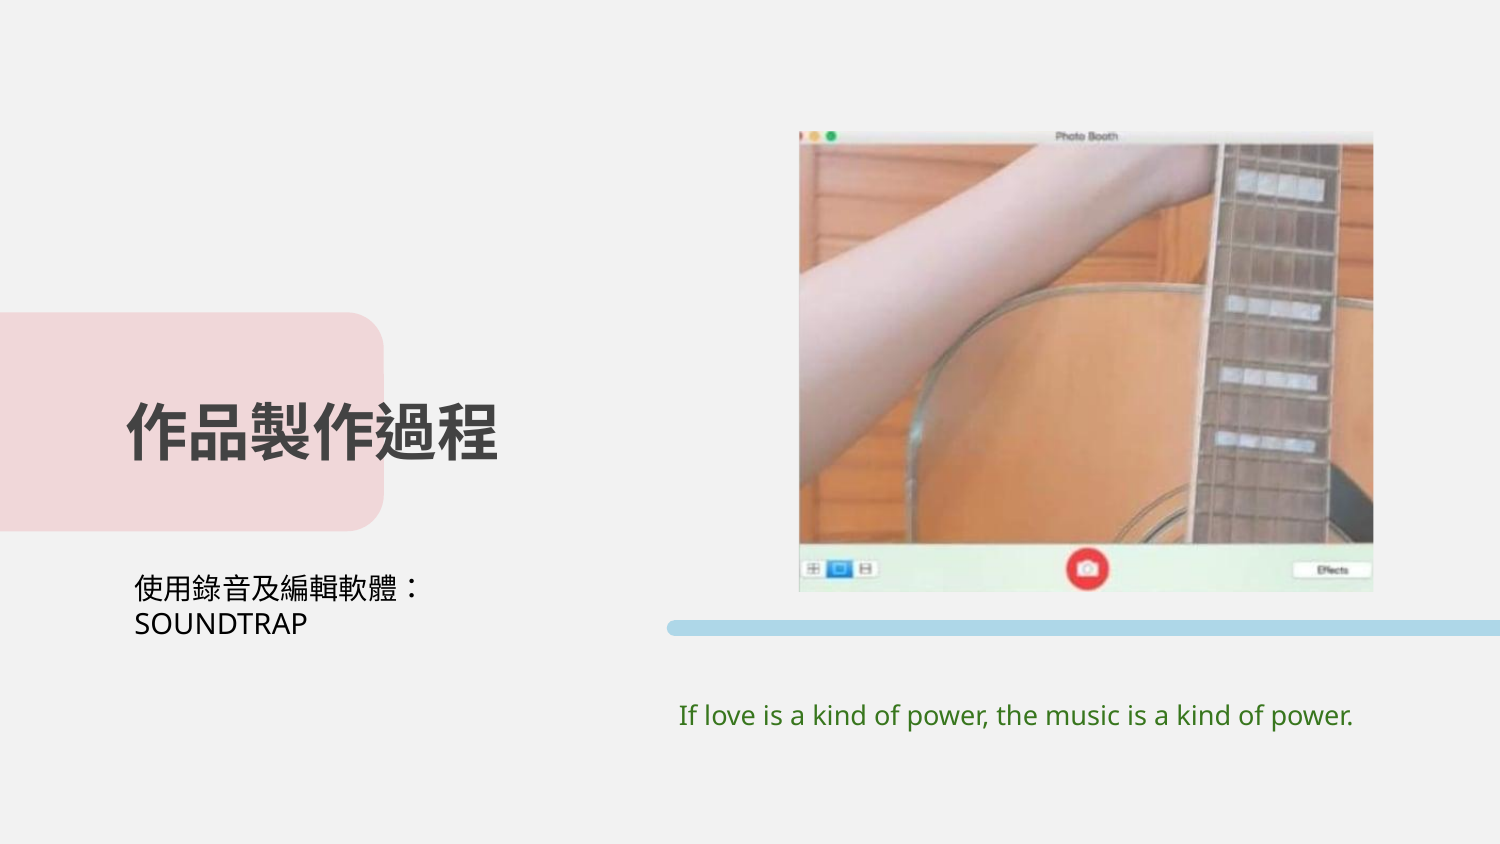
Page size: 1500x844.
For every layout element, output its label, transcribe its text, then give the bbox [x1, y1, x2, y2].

text_box 使用錄音及編輯軟體：SOUNDTRAP [119, 555, 619, 656]
text_box If love is a kind of power, the music is a kind of power. [663, 683, 1500, 747]
title 作品製作過程 [110, 377, 628, 510]
picture [798, 131, 1374, 592]
